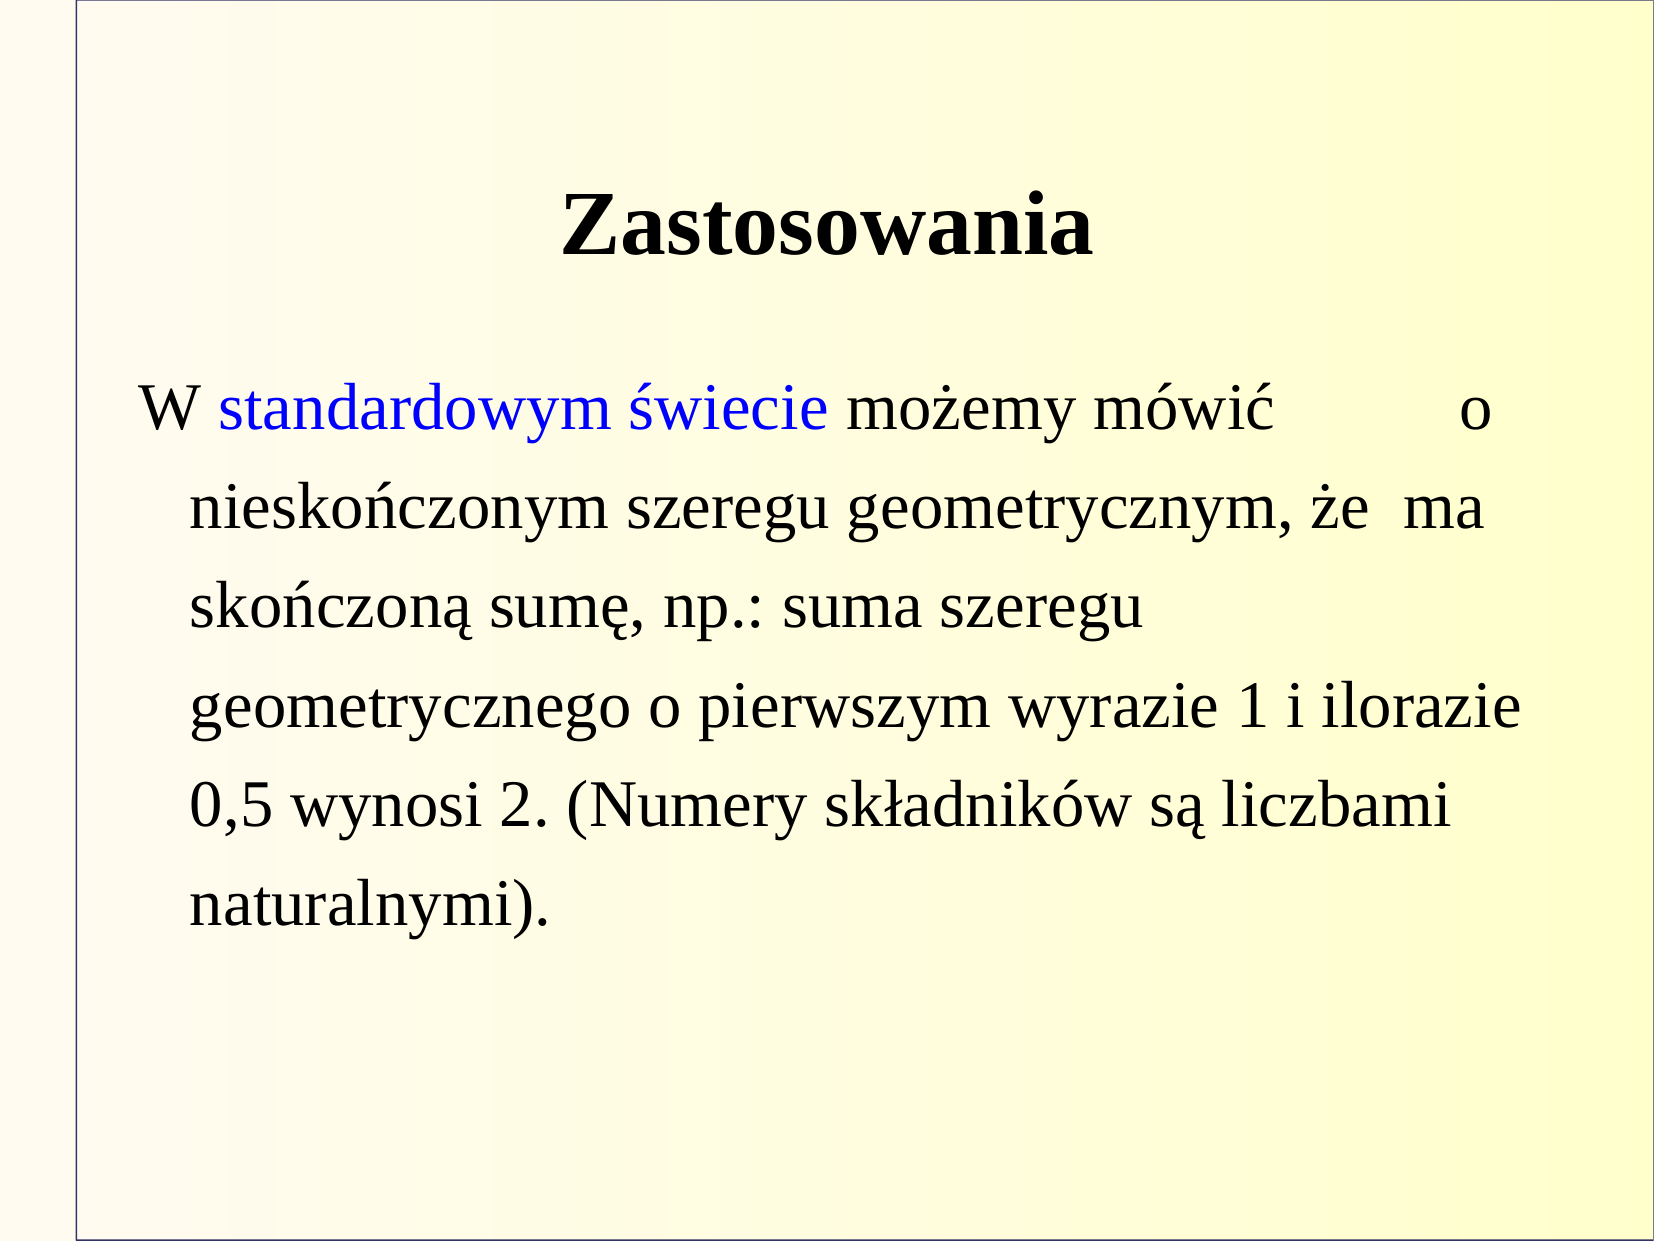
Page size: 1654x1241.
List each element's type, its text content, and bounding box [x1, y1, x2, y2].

picture [0, 0, 75, 1241]
list W standardowym świecie możemy mówić o nieskończonym szeregu geometrycznym, że ma skończoną sumę, np.: suma szeregu geometrycznego o pierwszym wyrazie 1 i ilorazie 0,5 wynosi 2. (Numery składników są liczbami naturalnymi). [121, 344, 1534, 1127]
title Zastosowania [121, 102, 1534, 311]
